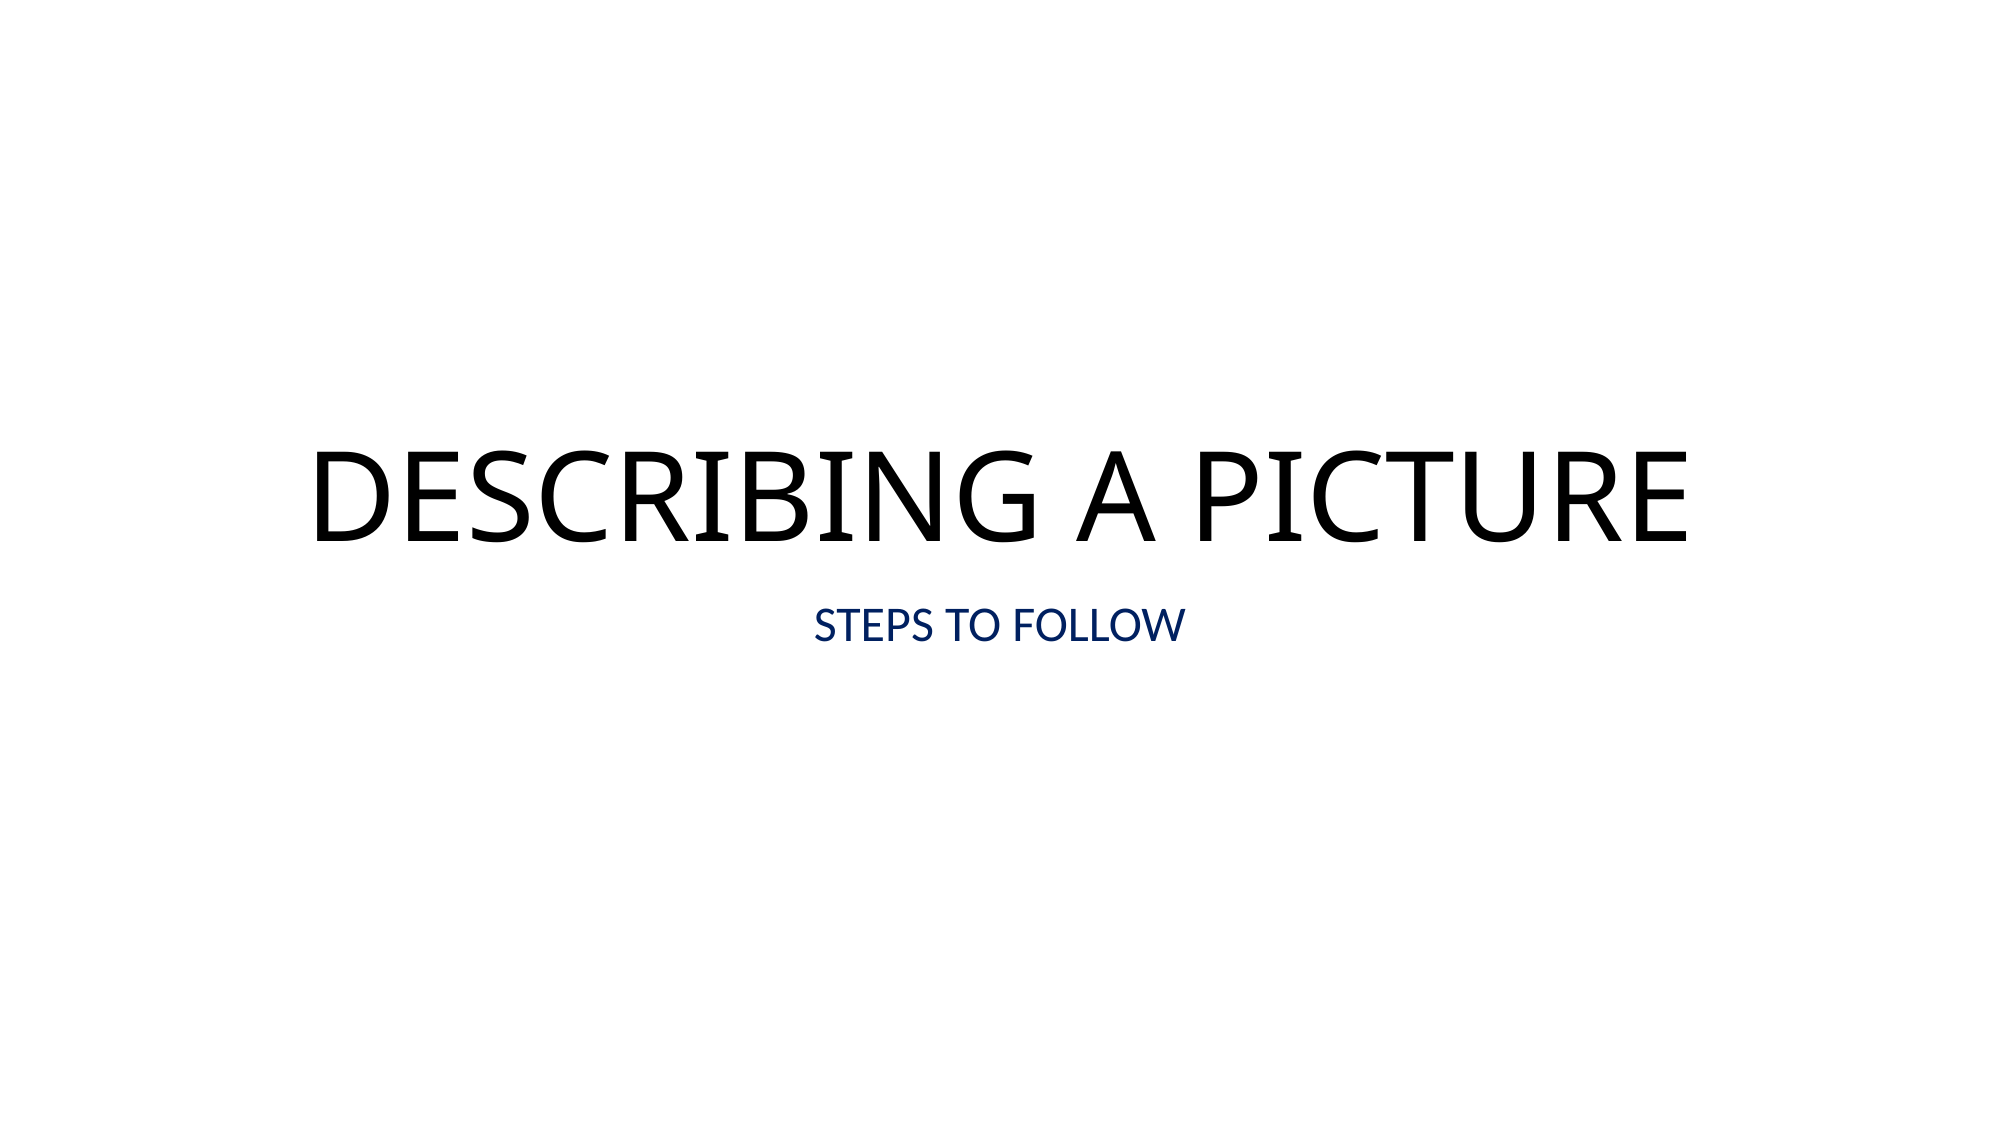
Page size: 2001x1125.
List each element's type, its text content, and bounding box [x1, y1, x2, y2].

subtitle STEPS TO FOLLOW [249, 590, 1750, 863]
title DESCRIBING A PICTURE [249, 184, 1750, 576]
